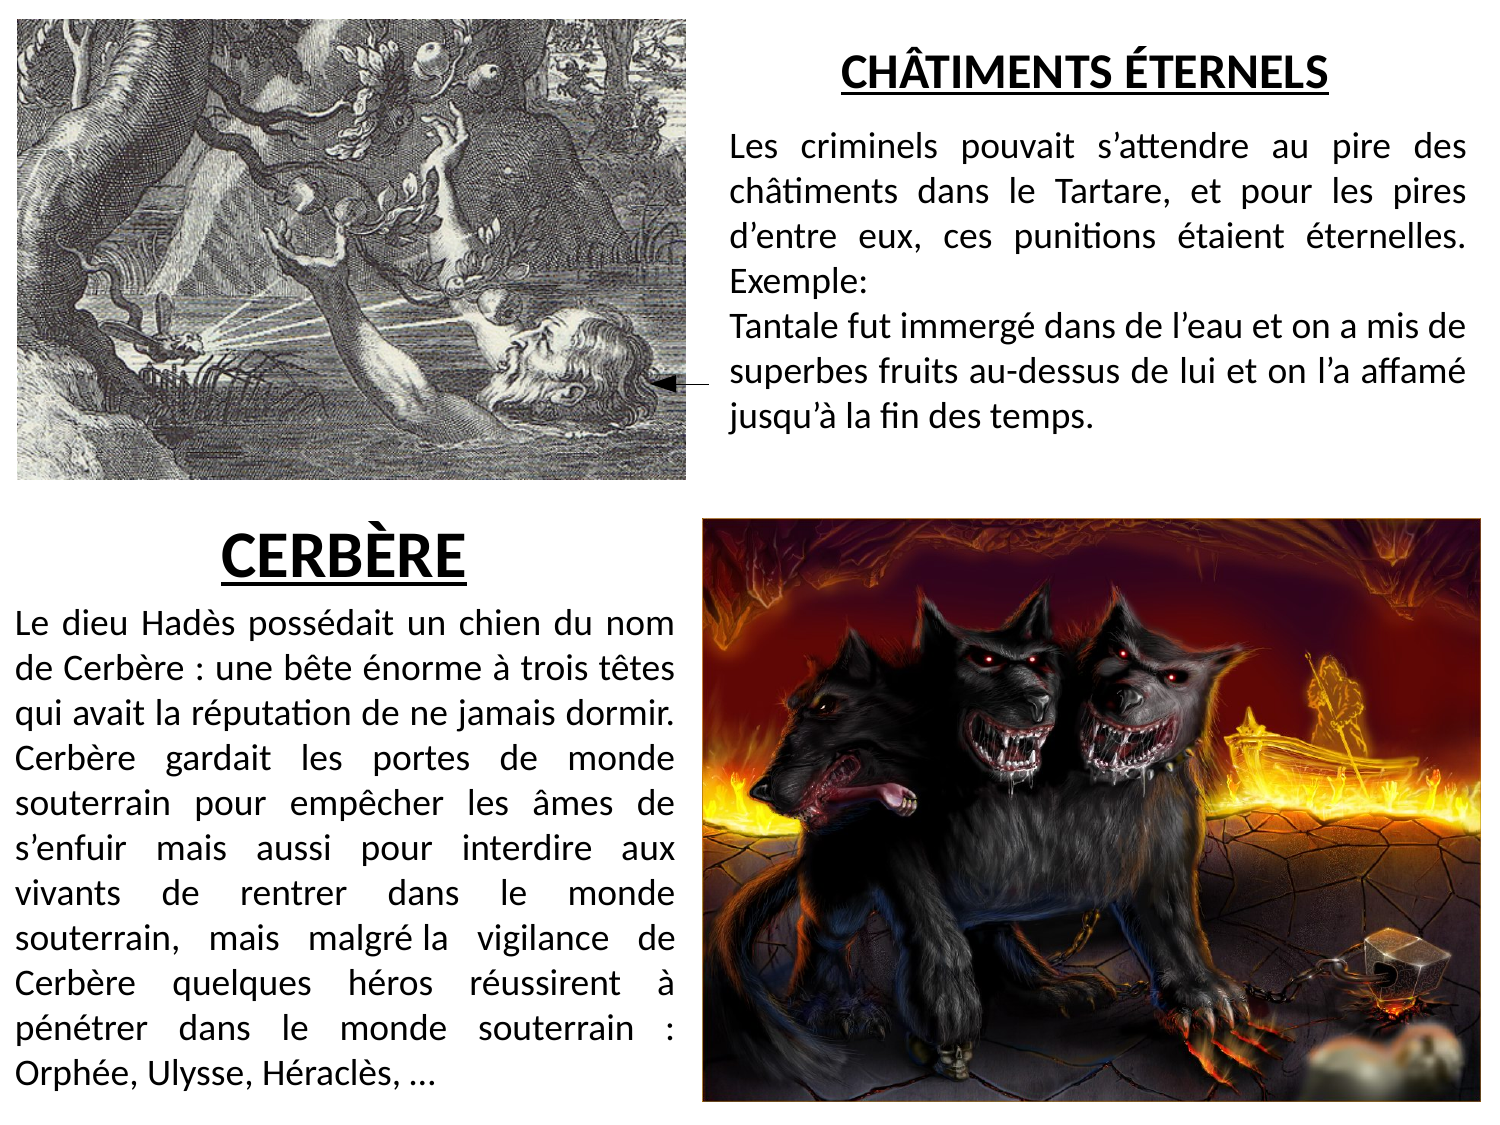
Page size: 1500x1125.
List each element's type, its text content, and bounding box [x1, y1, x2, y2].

text_box Le dieu Hadès possédait un chien du nom de Cerbère : une bête énorme à trois têtes qui avait la réputation de ne jamais dormir. Cerbère gardait les portes de monde souterrain pour empêcher les âmes de s’enfuir mais aussi pour interdire aux vivants de rentrer dans le monde souterrain, mais malgré la vigilance de Cerbère quelques héros réussirent à pénétrer dans le monde souterrain : Orphée, Ulysse, Héraclès, … [0, 590, 691, 1101]
picture [17, 19, 686, 480]
text_box CERBÈRE [206, 503, 491, 590]
picture [702, 518, 1481, 1102]
text_box Les criminels pouvait s’attendre au pire des châtiments dans le Tartare, et pour les pires d’entre eux, ces punitions étaient éternelles. Exemple: Tantale fut immergé dans de l’eau et on a mis de superbes fruits au-dessus de lui et on l’a affamé jusqu’à la fin des temps. [714, 113, 1483, 444]
text_box CHÂTIMENTS ÉTERNELS [826, 30, 1388, 106]
